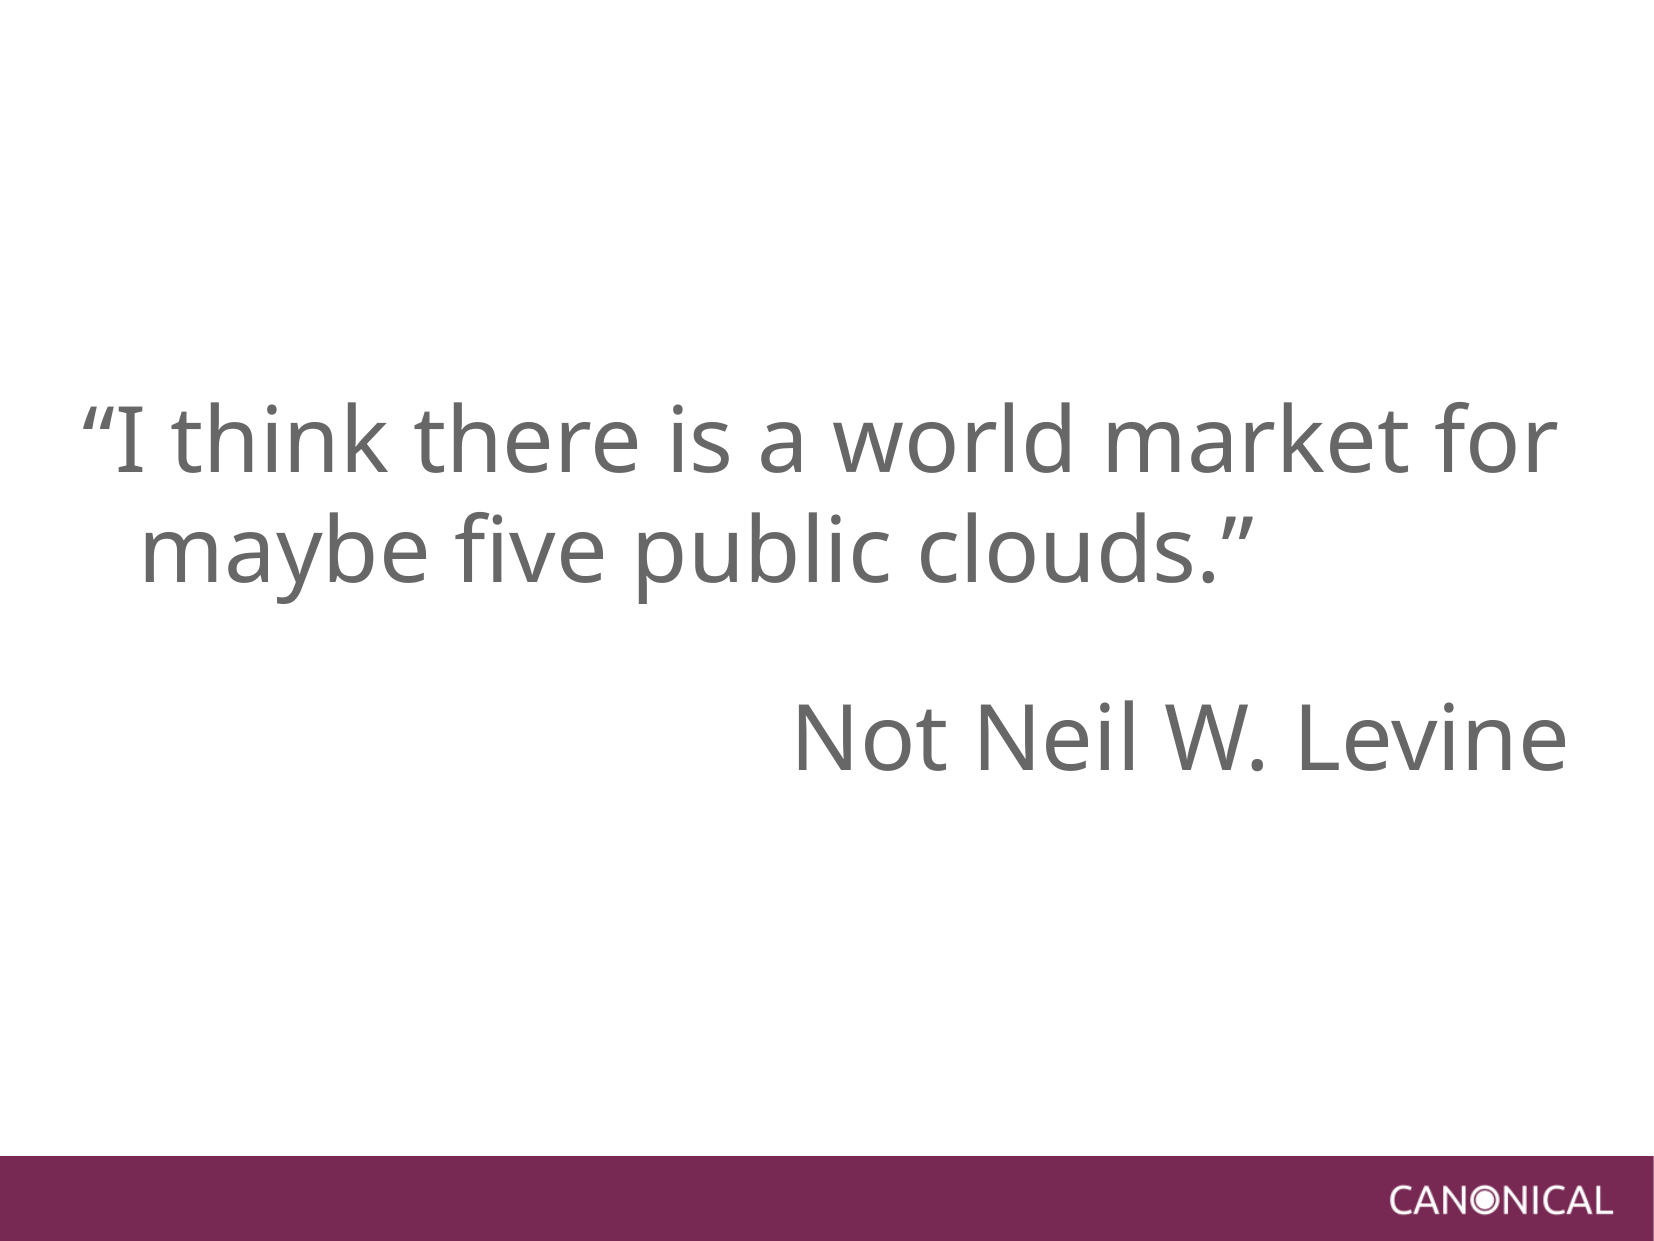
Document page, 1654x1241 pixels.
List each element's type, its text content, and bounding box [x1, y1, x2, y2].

subtitle “I think there is a world market for maybe five public clouds.” Not Neil W. Levine [82, 56, 1571, 1113]
picture [0, 1156, 1654, 1241]
